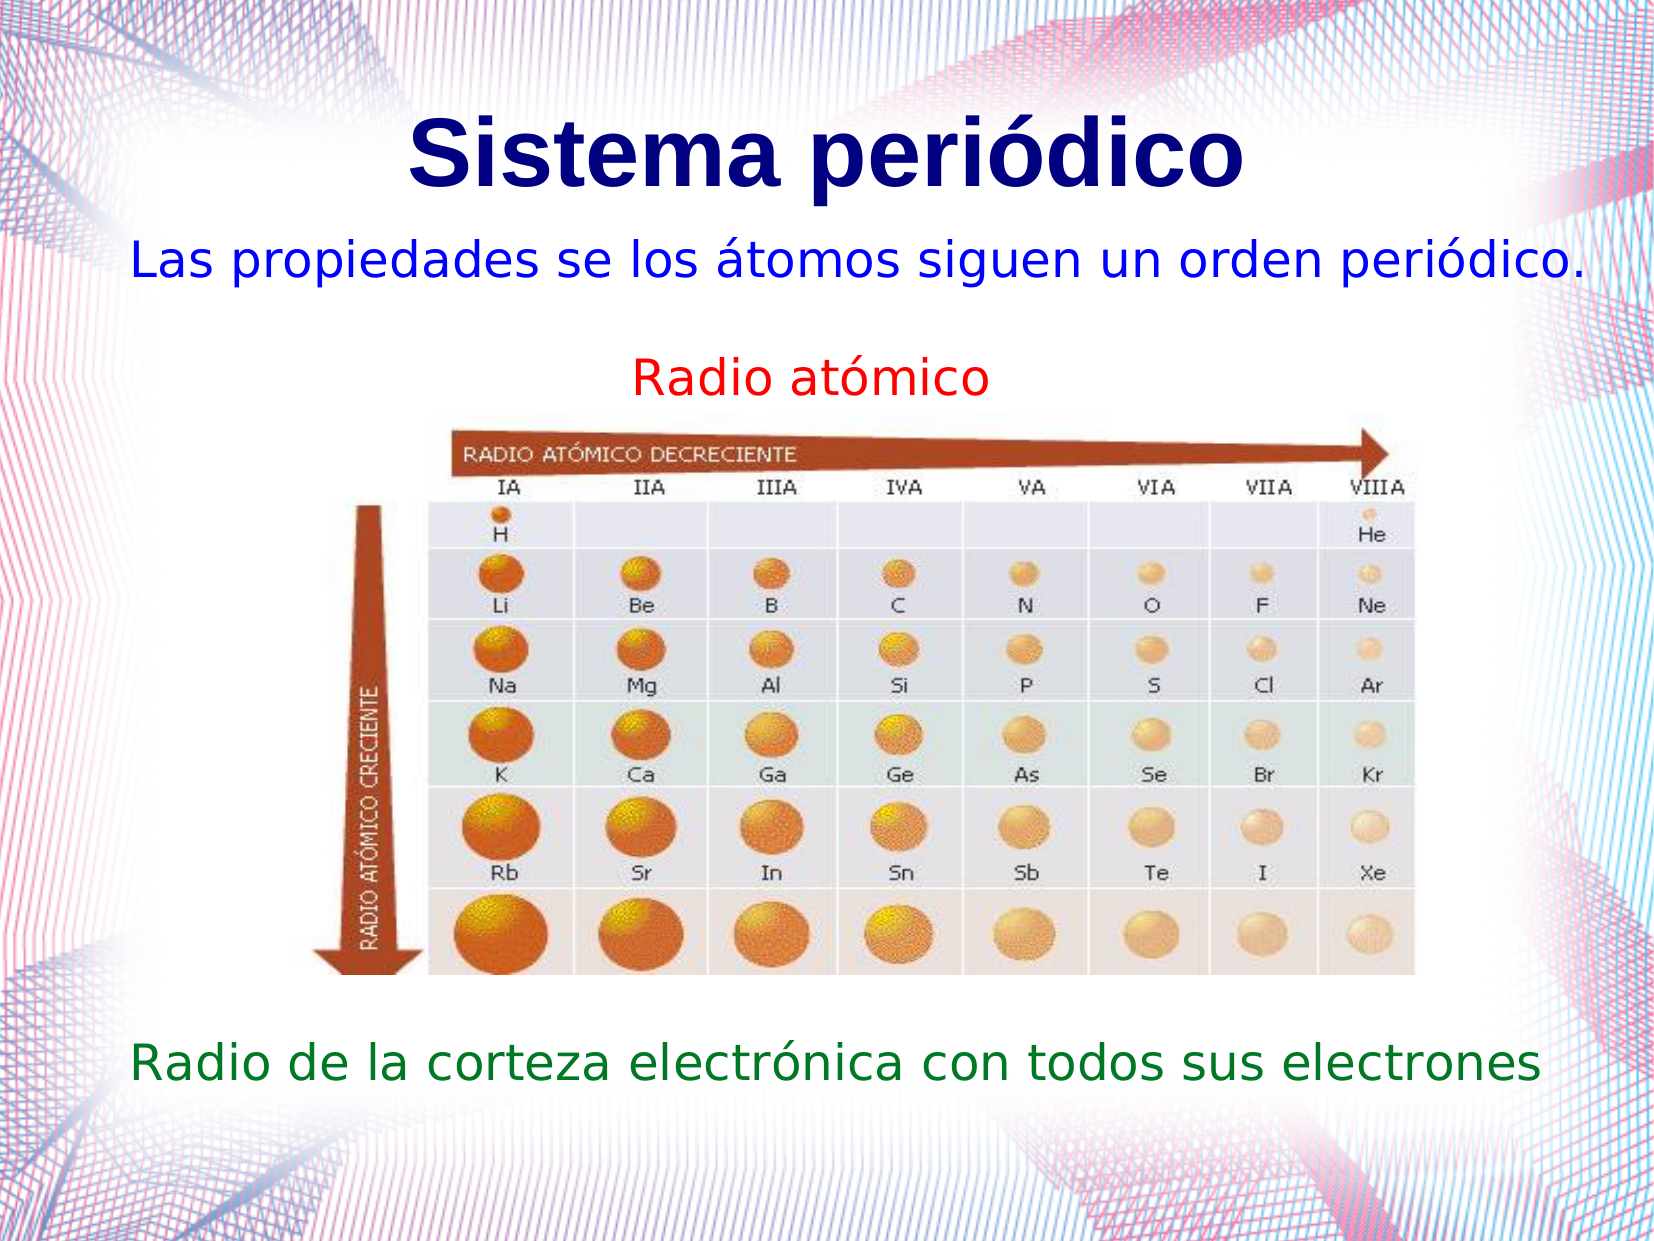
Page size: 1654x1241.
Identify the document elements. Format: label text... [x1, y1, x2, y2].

list Radio atómico [561, 349, 1063, 414]
picture [0, 0, 1654, 1241]
list Las propiedades se los átomos siguen un orden periódico. [59, 231, 1595, 296]
list Radio de la corteza electrónica con todos sus electrones [59, 1033, 1595, 1123]
title Sistema periódico [82, 49, 1571, 231]
